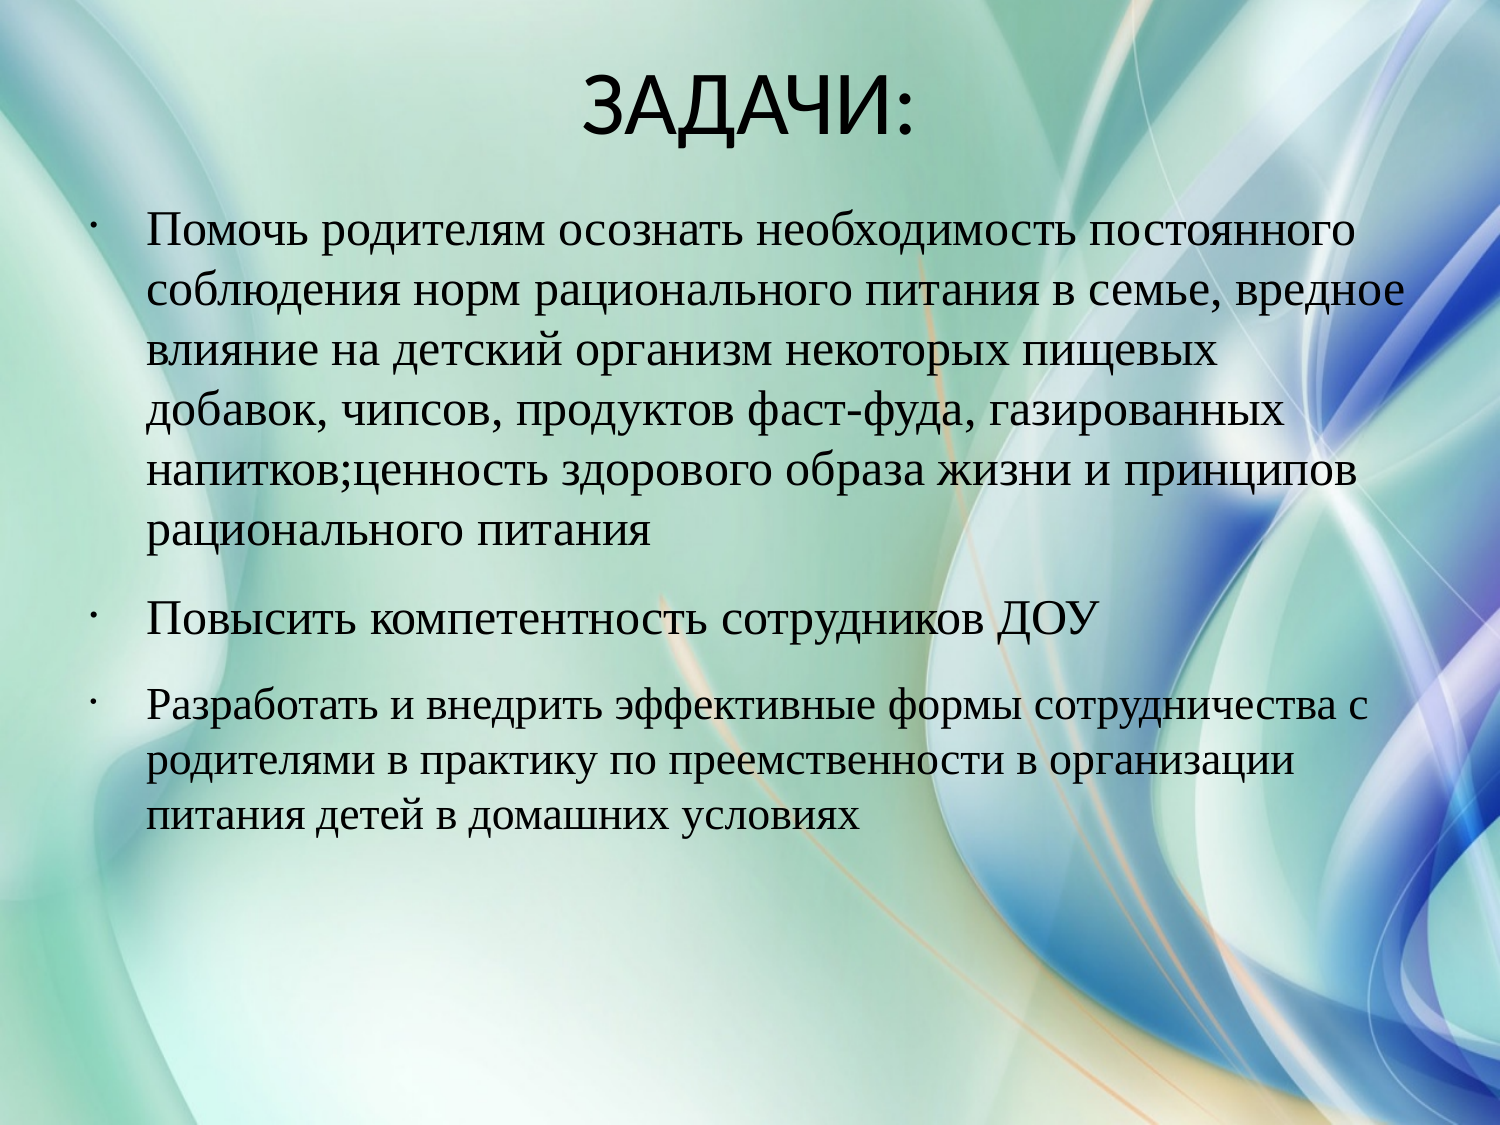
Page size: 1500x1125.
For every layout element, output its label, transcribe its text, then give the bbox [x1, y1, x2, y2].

title ЗАДАЧИ: [75, 35, 1425, 187]
list Помочь родителям осознать необходимость постоянного соблюдения норм рационального питания в семье, вредное влияние на детский организм некоторых пищевых добавок, чипсов, продуктов фаст-фуда, газированных напитков;ценность здорового образа жизни и принципов рационального питания Повысить компетентность сотрудников ДОУ Разработать и внедрить эффективные формы сотрудничества с родителями в практику по преемственности в организации питания детей в домашних условиях [75, 187, 1425, 1005]
picture [0, 0, 1500, 1125]
